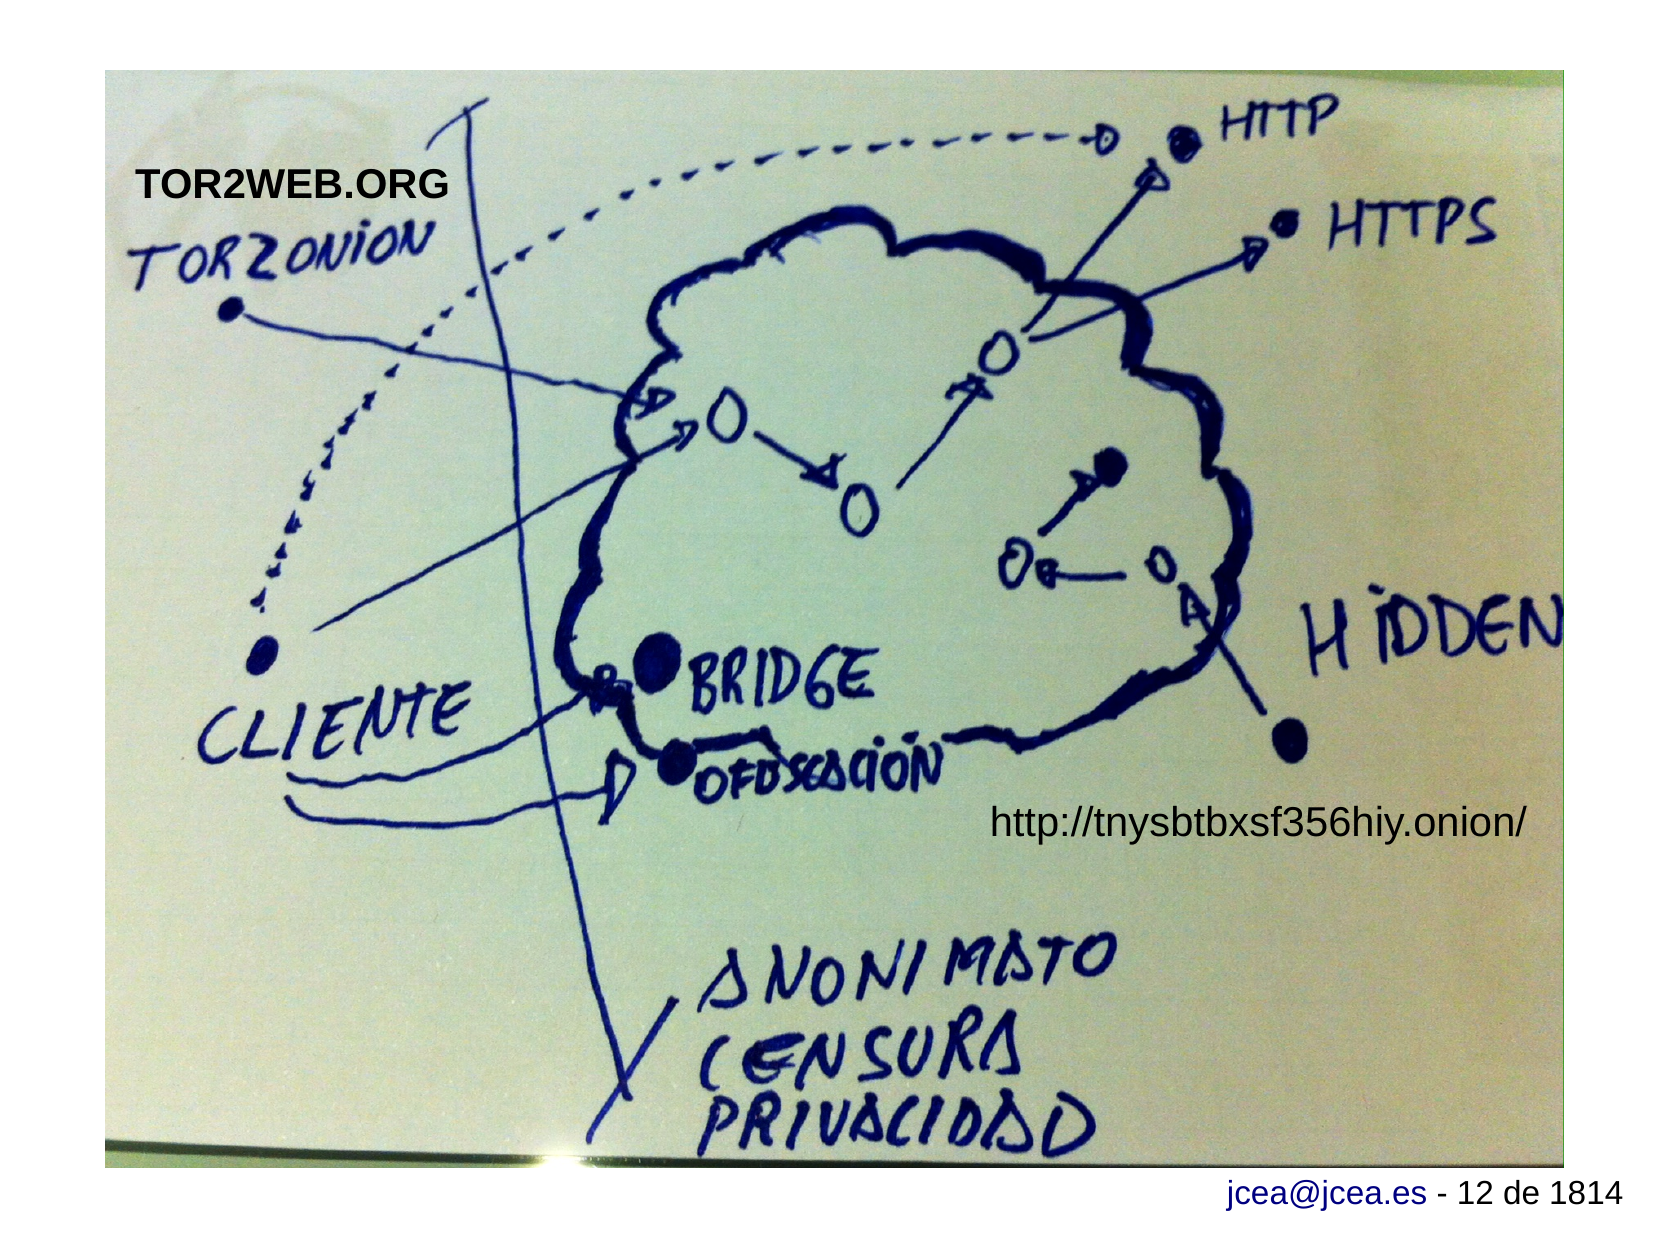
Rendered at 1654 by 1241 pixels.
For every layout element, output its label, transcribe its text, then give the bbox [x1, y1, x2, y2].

text_box http://tnysbtbxsf356hiy.onion/ [975, 791, 1546, 854]
text_box jcea@jcea.es - 12 de 1814 [1110, 1167, 1639, 1219]
picture [105, 70, 1564, 1168]
text_box TOR2WEB.ORG [120, 153, 465, 215]
